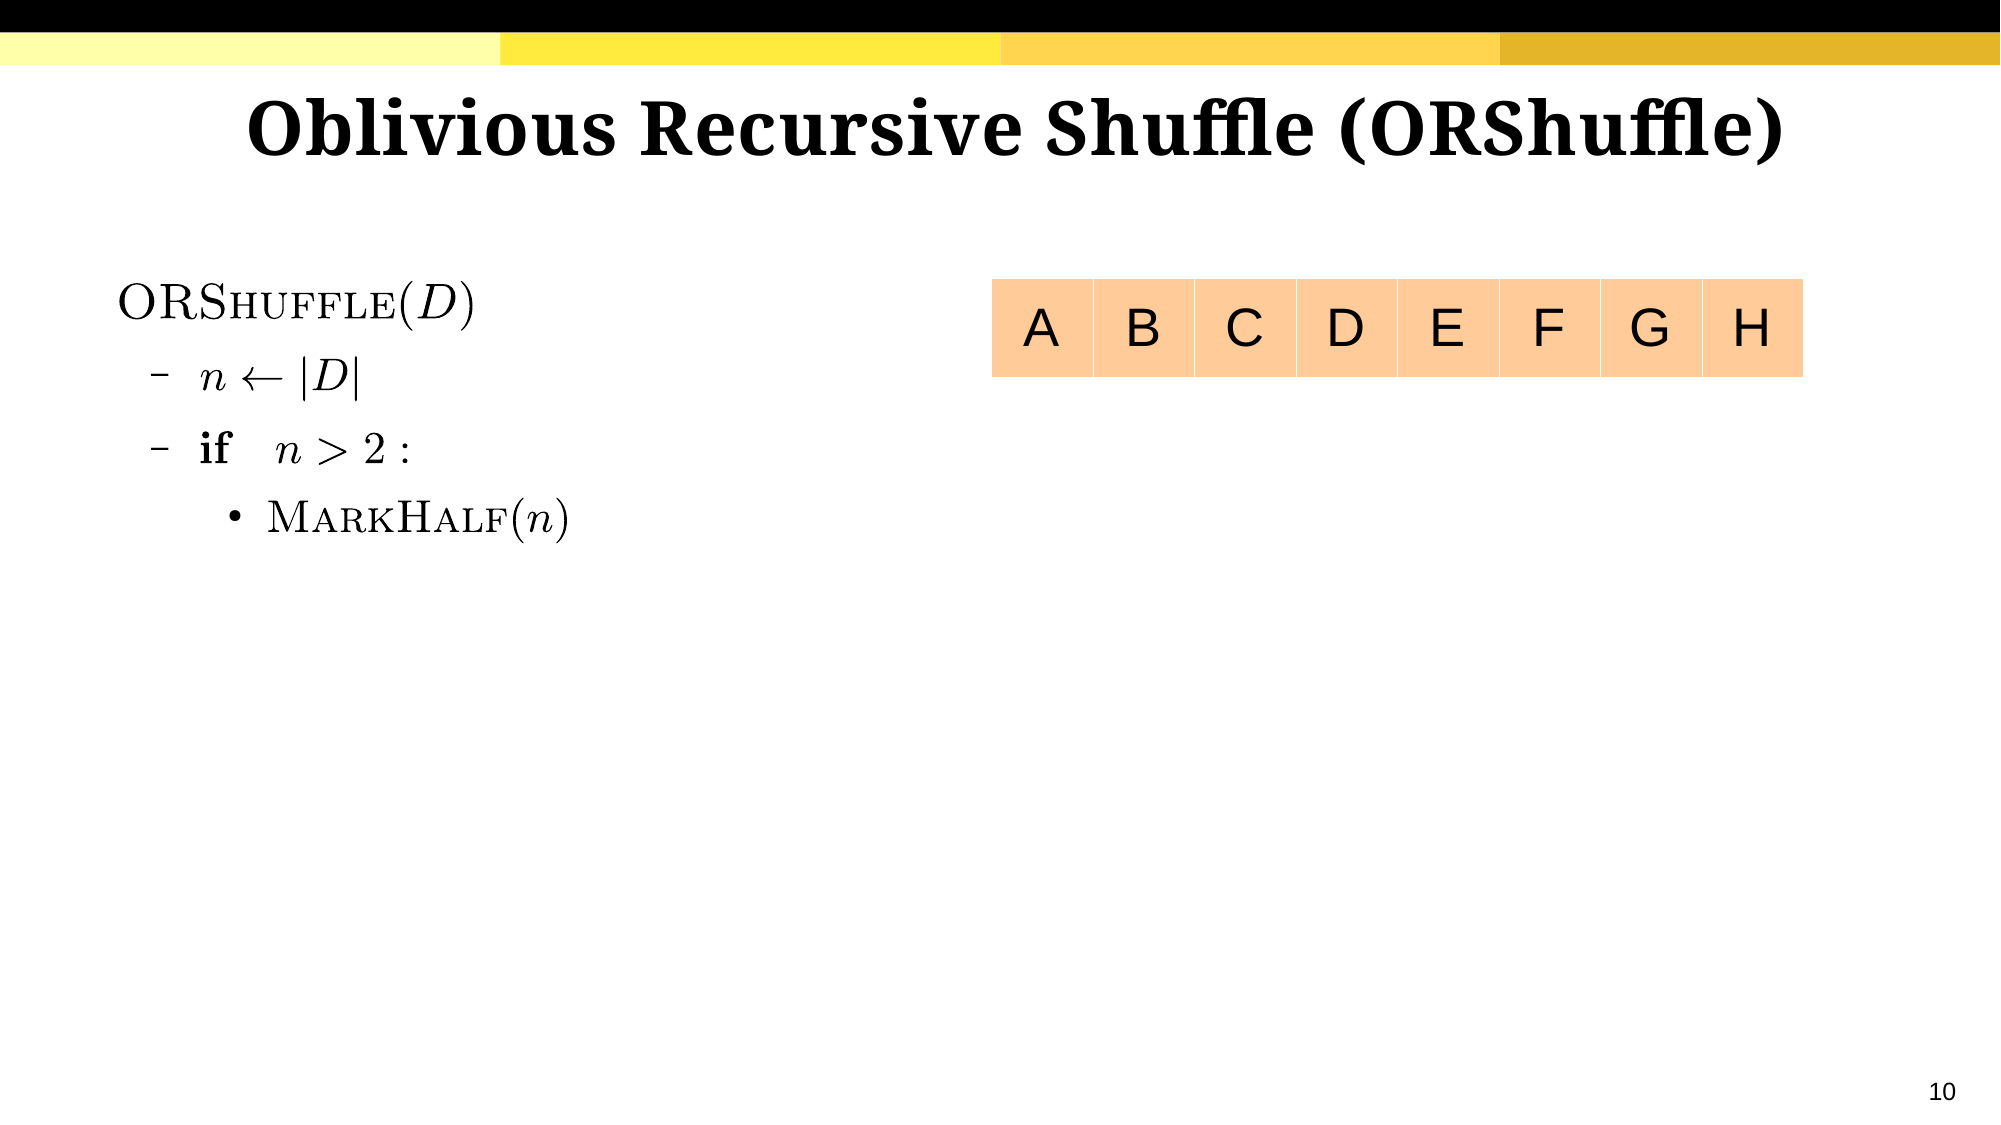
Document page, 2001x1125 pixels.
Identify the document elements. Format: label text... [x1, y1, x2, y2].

text_box [118, 280, 473, 331]
text_box [200, 355, 357, 402]
text_box 10 [1913, 1069, 1972, 1113]
list [47, 259, 1946, 1067]
text_box [200, 431, 408, 465]
text_box [267, 497, 567, 544]
title Oblivious Recursive Shuffle (ORShuffle) [48, 59, 1985, 207]
